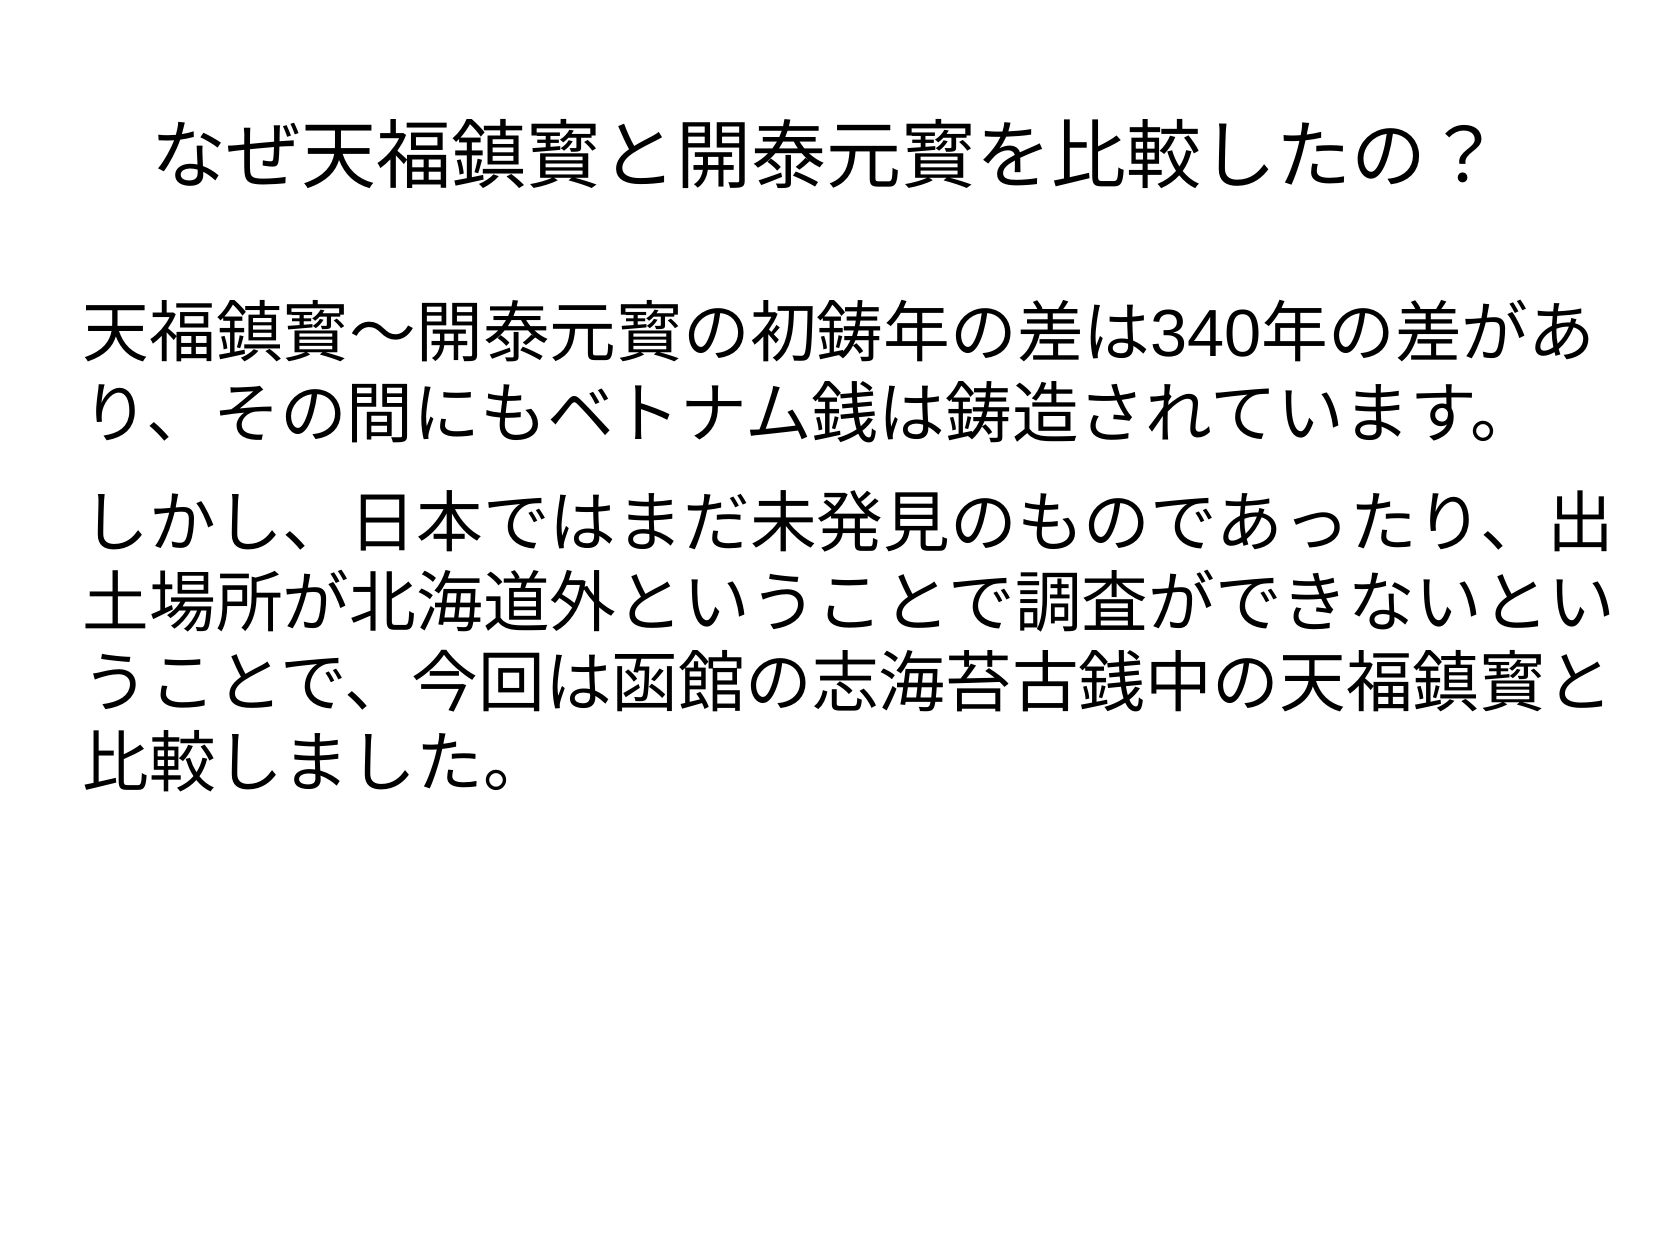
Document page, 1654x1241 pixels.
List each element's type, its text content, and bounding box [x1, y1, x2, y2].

list 天福鎮寳～開泰元寳の初鋳年の差は340年の差があり、その間にもベトナム銭は鋳造されています。 しかし、日本ではまだ未発見のものであったり、出土場所が北海道外ということで調査ができないということで、今回は函館の志海苔古銭中の天福鎮寳と比較しました。 [82, 290, 1630, 1094]
title なぜ天福鎮寳と開泰元寳を比較したの？ [82, 49, 1571, 257]
